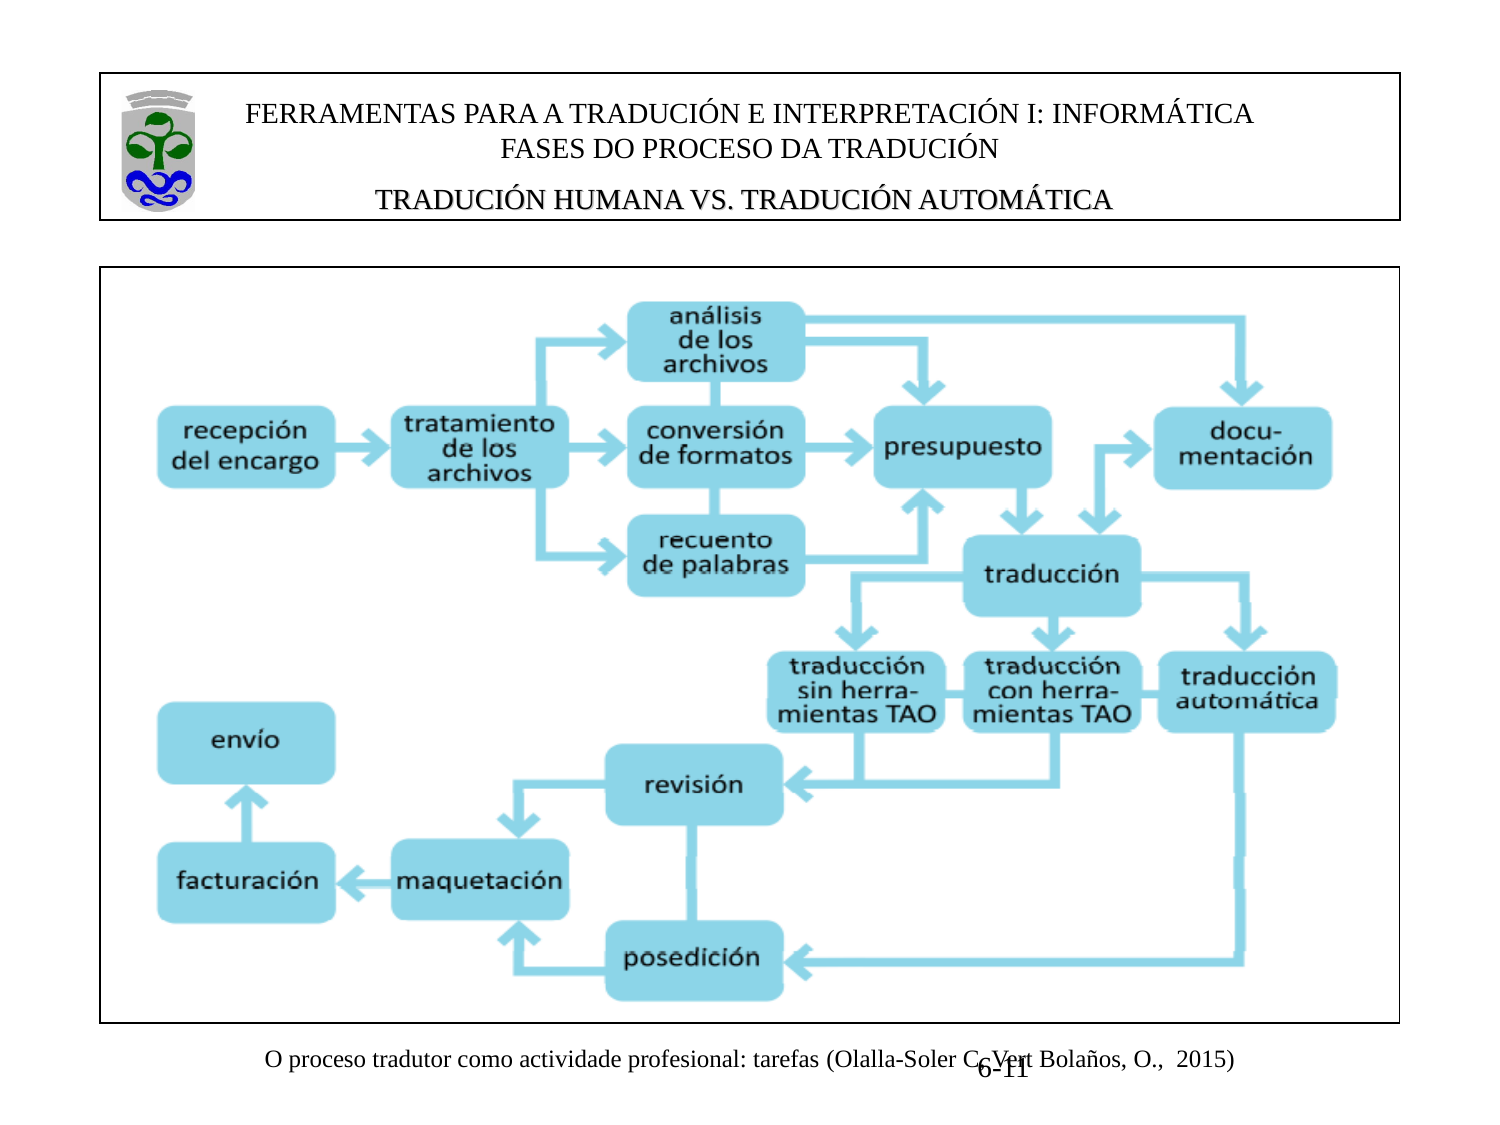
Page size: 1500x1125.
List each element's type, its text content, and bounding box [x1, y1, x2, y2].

picture [135, 289, 1365, 1012]
text_box 6-11 [962, 1040, 1423, 1083]
text_box TRADUCIÓN HUMANA VS. TRADUCIÓN AUTOMÁTICA [147, 172, 1341, 224]
text_box O proceso tradutor como actividade profesional: tarefas (Olalla-Soler C, Vert Bolaños, O., 2015) [100, 1035, 1400, 1080]
